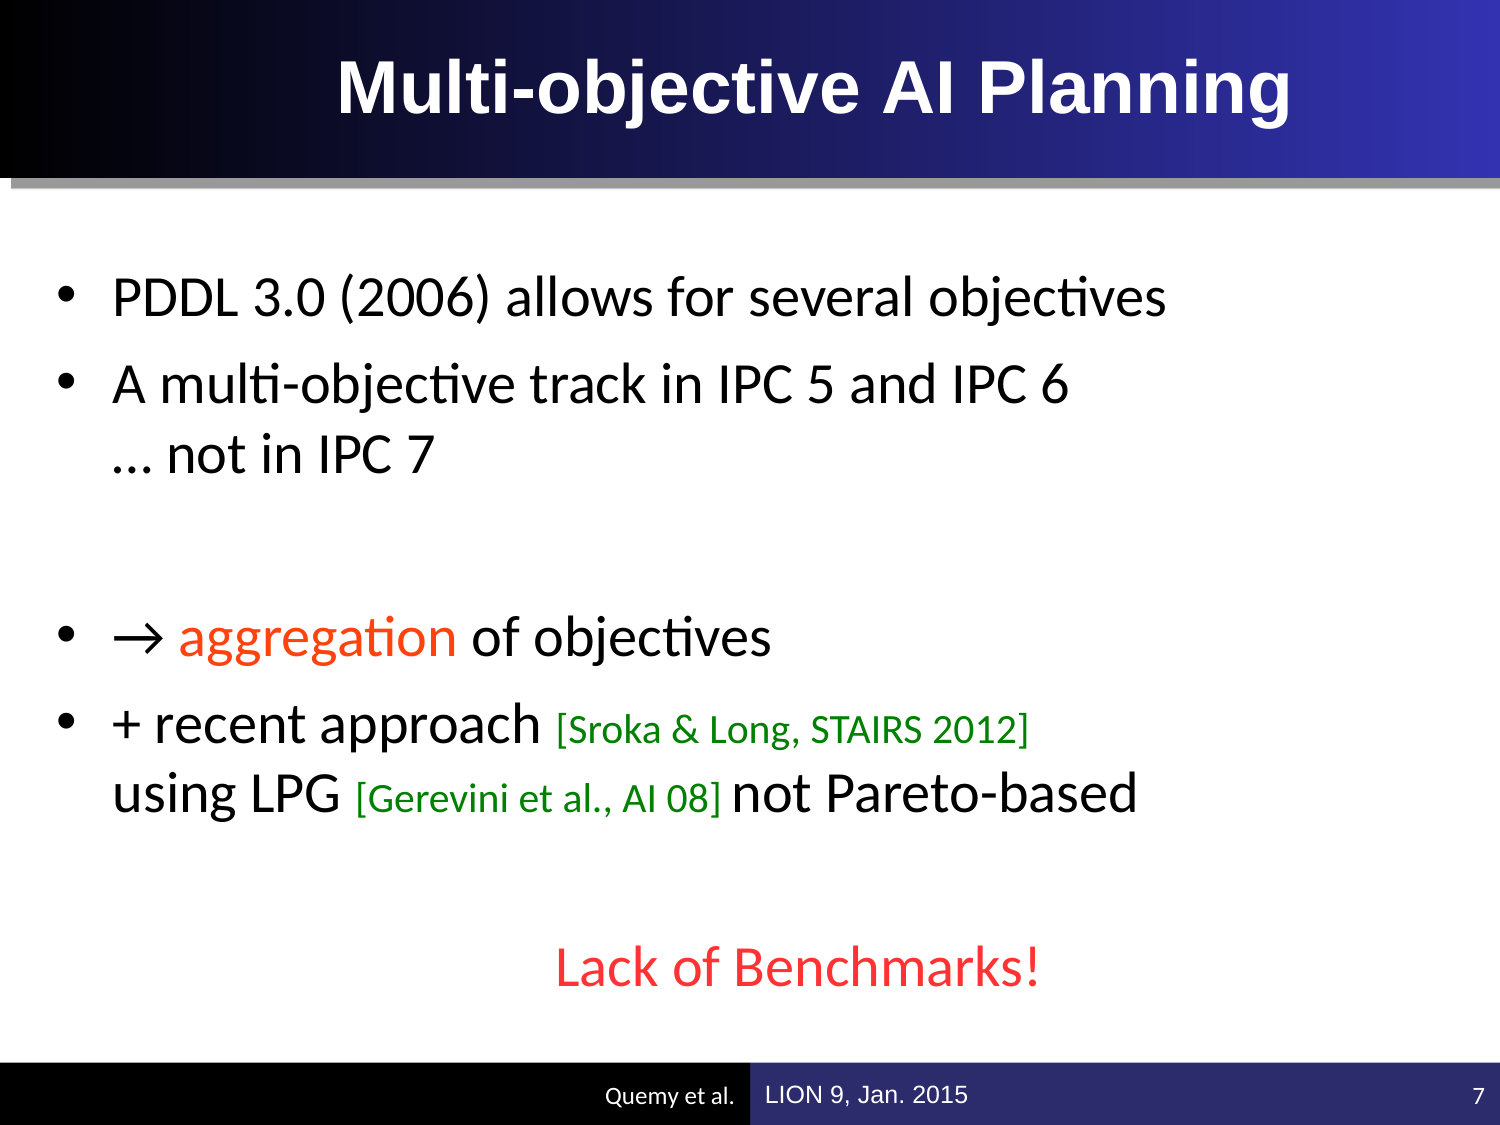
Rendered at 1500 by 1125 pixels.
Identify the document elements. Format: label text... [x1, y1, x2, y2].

list PDDL 3.0 (2006) allows for several objectives A multi-objective track in IPC 5 and IPC 6 … not in IPC 7 → aggregation of objectives + recent approach [Sroka & Long, STAIRS 2012] using LPG [Gerevini et al., AI 08] not Pareto-based Lack of Benchmarks! [41, 251, 1500, 1125]
text_box Multi-objective AI Planning [322, 31, 1344, 137]
